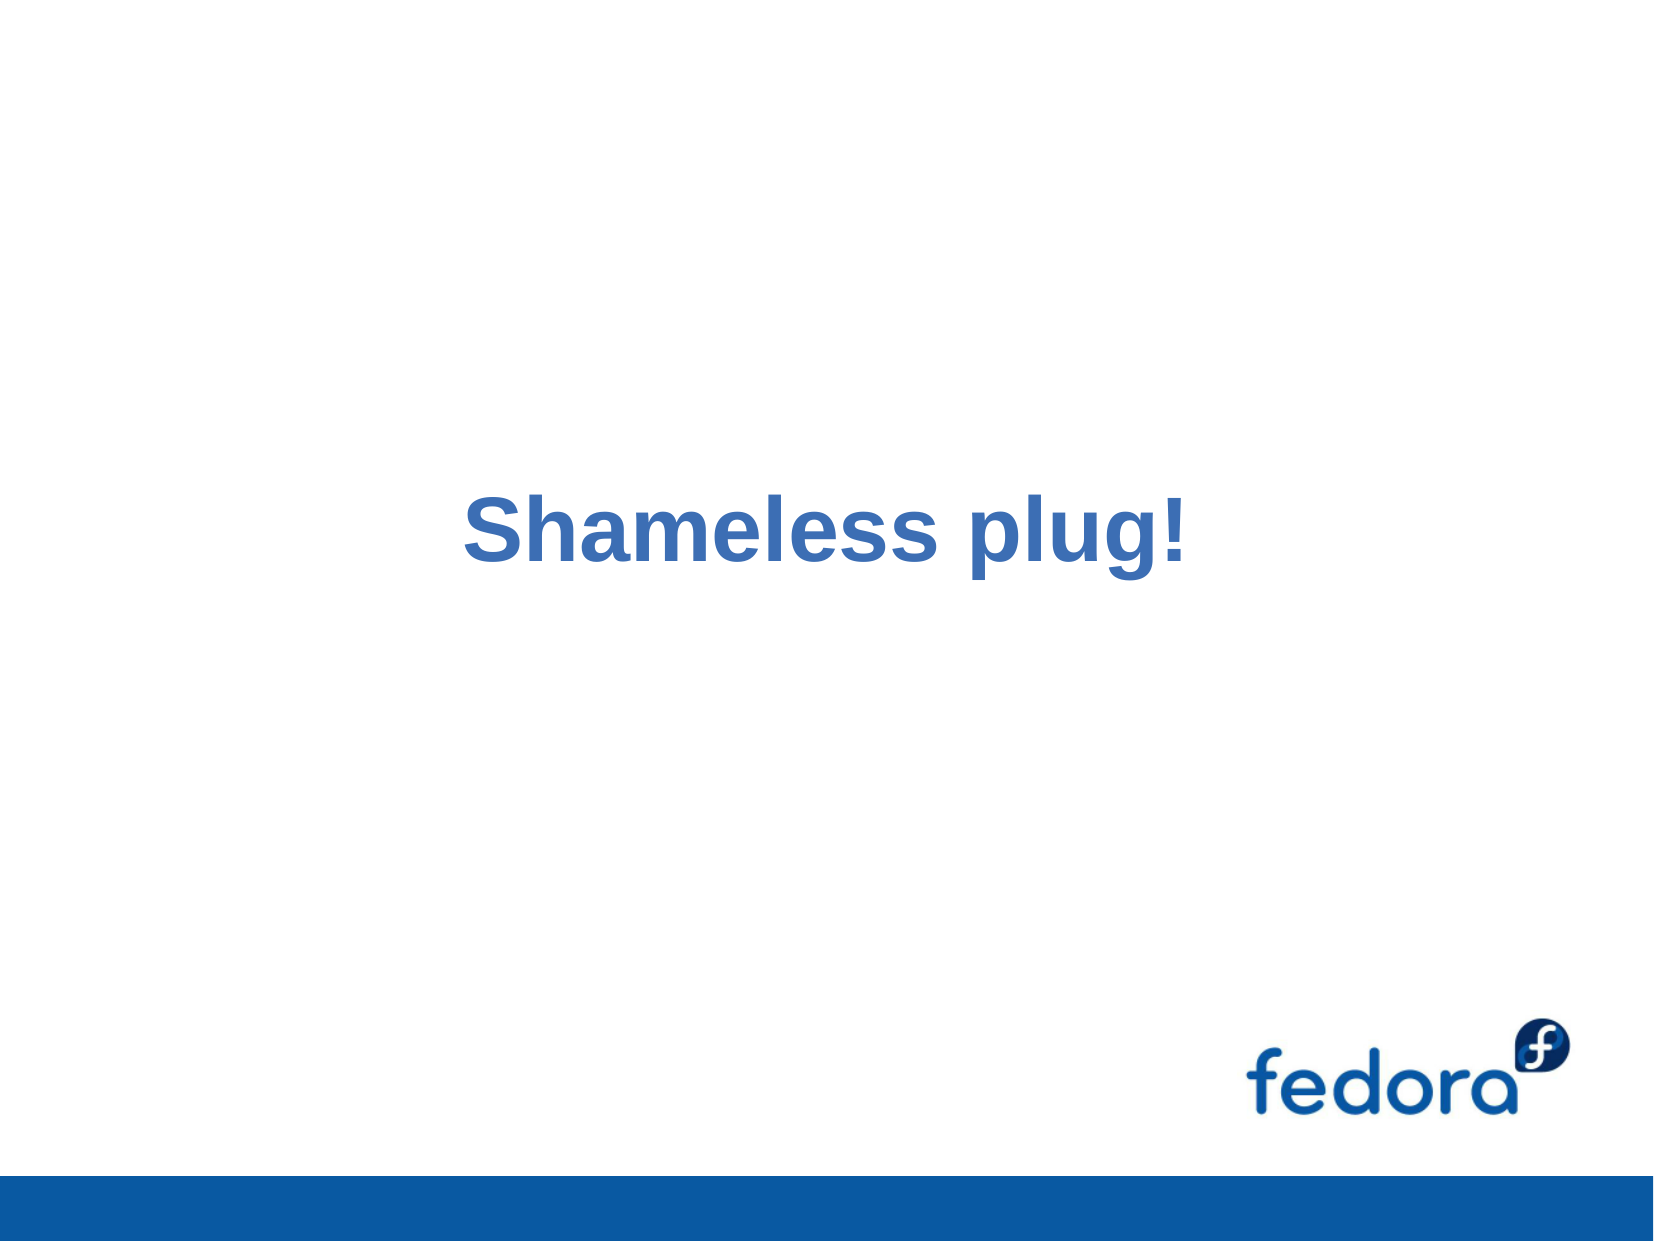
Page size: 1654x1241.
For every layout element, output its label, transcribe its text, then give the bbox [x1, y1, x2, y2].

picture [0, 1176, 1654, 1241]
subtitle Shameless plug! [82, 56, 1571, 1102]
picture [1237, 1010, 1576, 1125]
